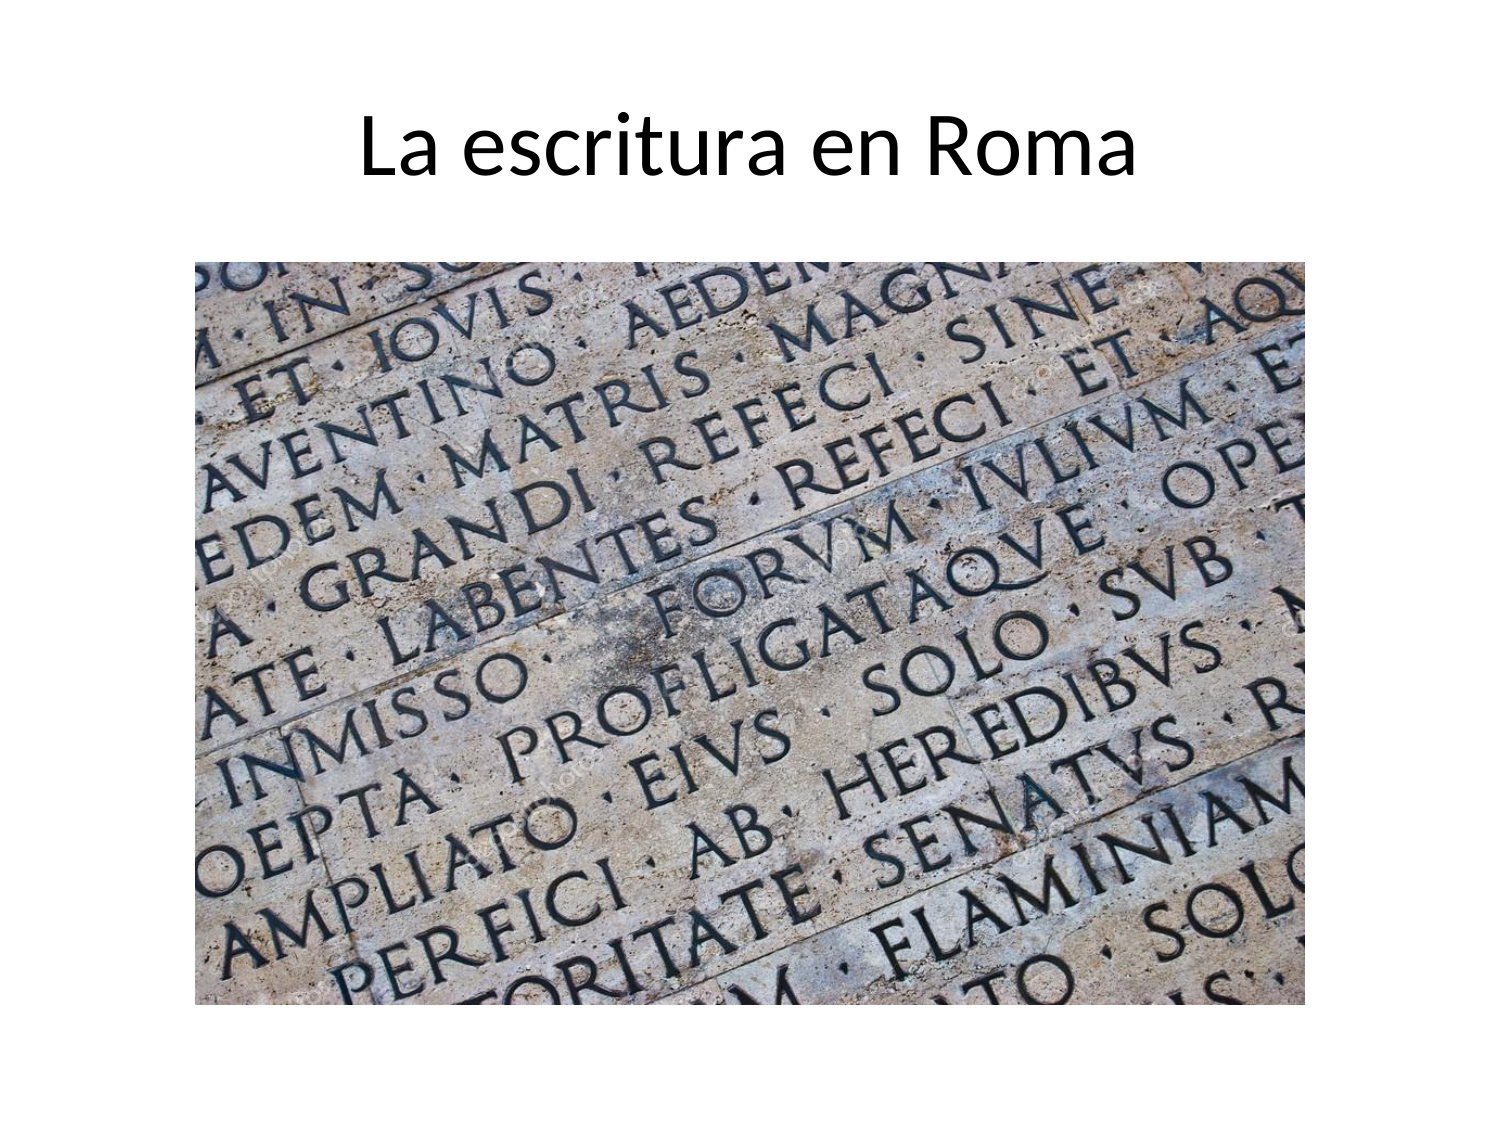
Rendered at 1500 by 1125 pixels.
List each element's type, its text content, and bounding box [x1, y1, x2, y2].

picture [195, 262, 1305, 1005]
title La escritura en Roma [75, 45, 1426, 233]
